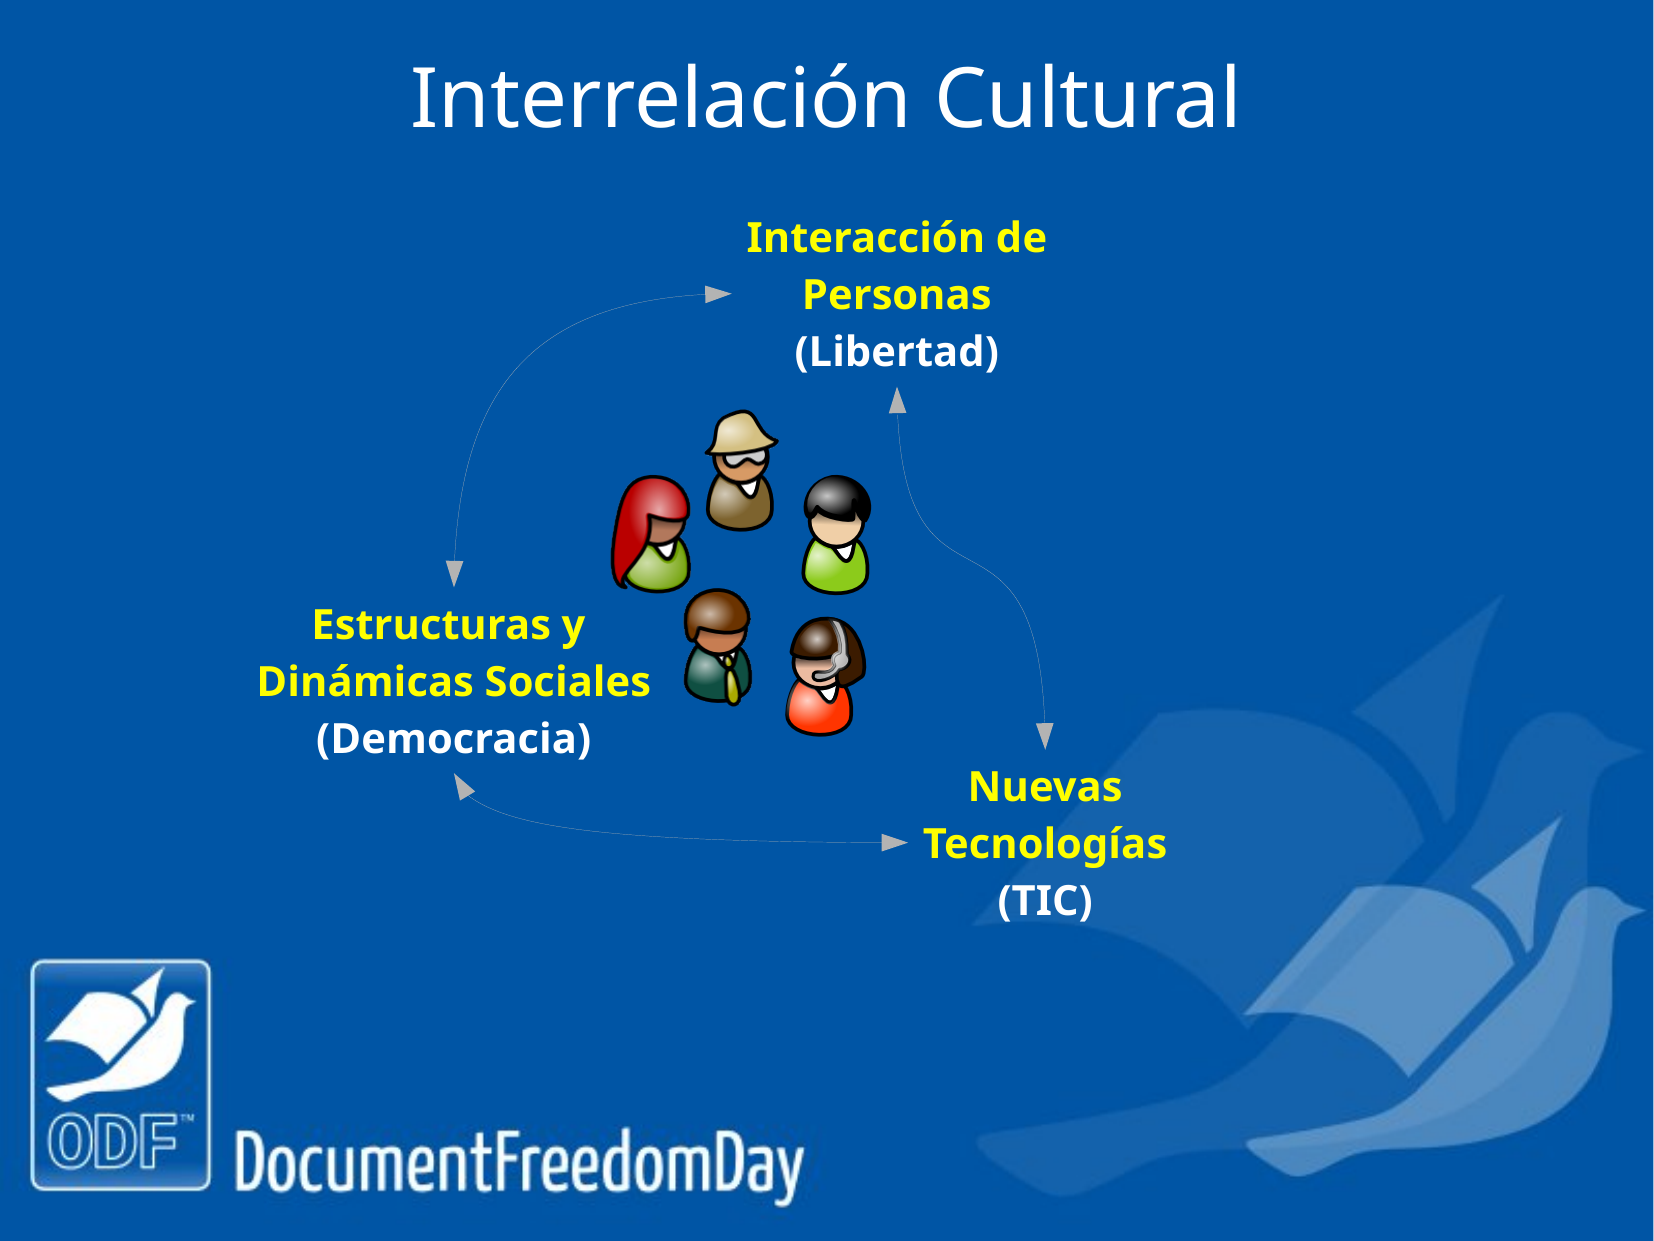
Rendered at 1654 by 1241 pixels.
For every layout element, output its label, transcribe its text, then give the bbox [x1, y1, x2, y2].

text_box Estructuras y Dinámicas Sociales (Democracia) [241, 587, 663, 754]
title Interrelación Cultural [82, 39, 1571, 153]
picture [0, 0, 1654, 1241]
text_box Interacción de Personas (Libertad) [731, 200, 1060, 367]
text_box Nuevas Tecnologías (TIC) [908, 749, 1182, 916]
